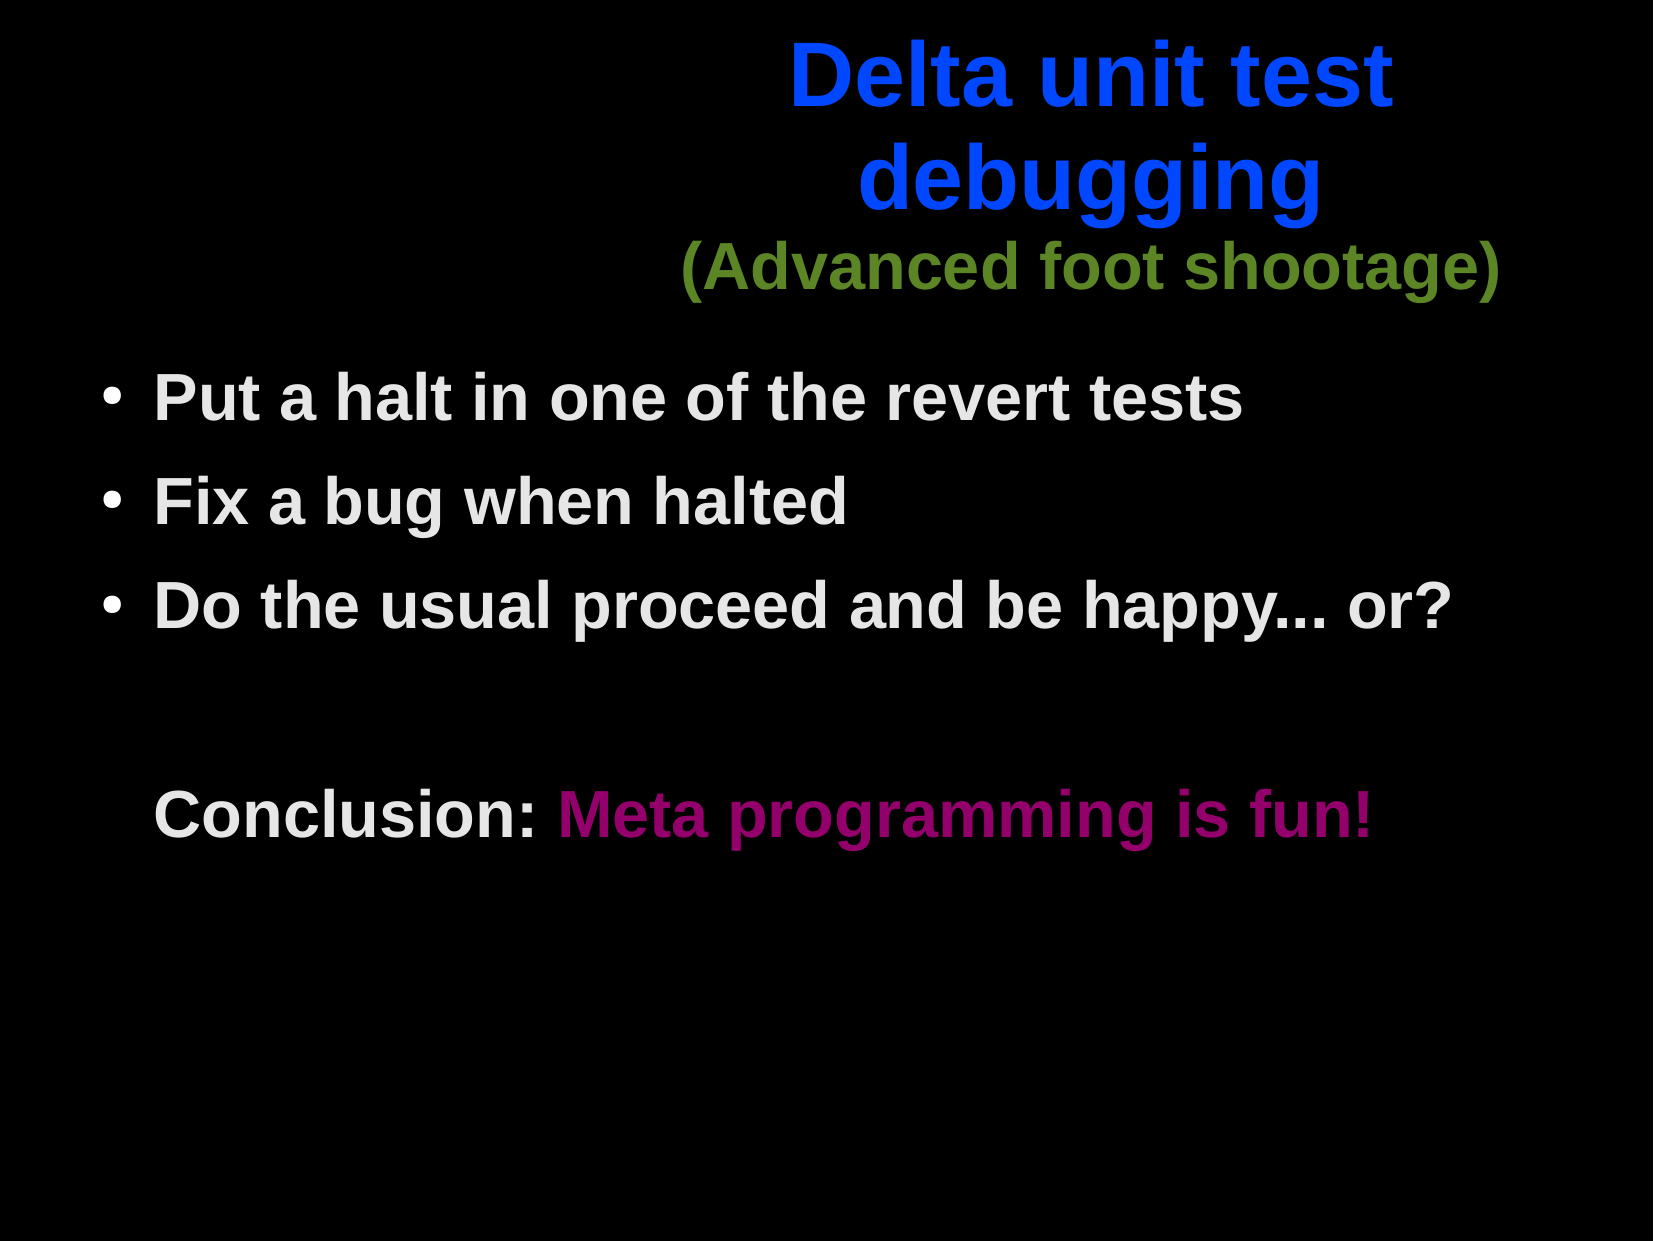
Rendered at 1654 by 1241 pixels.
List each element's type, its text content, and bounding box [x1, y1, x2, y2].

list Put a halt in one of the revert tests Fix a bug when halted Do the usual proceed and be happy... or? Conclusion: Meta programming is fun! [82, 360, 1571, 1095]
title Delta unit test debugging (Advanced foot shootage) [607, 2, 1576, 325]
